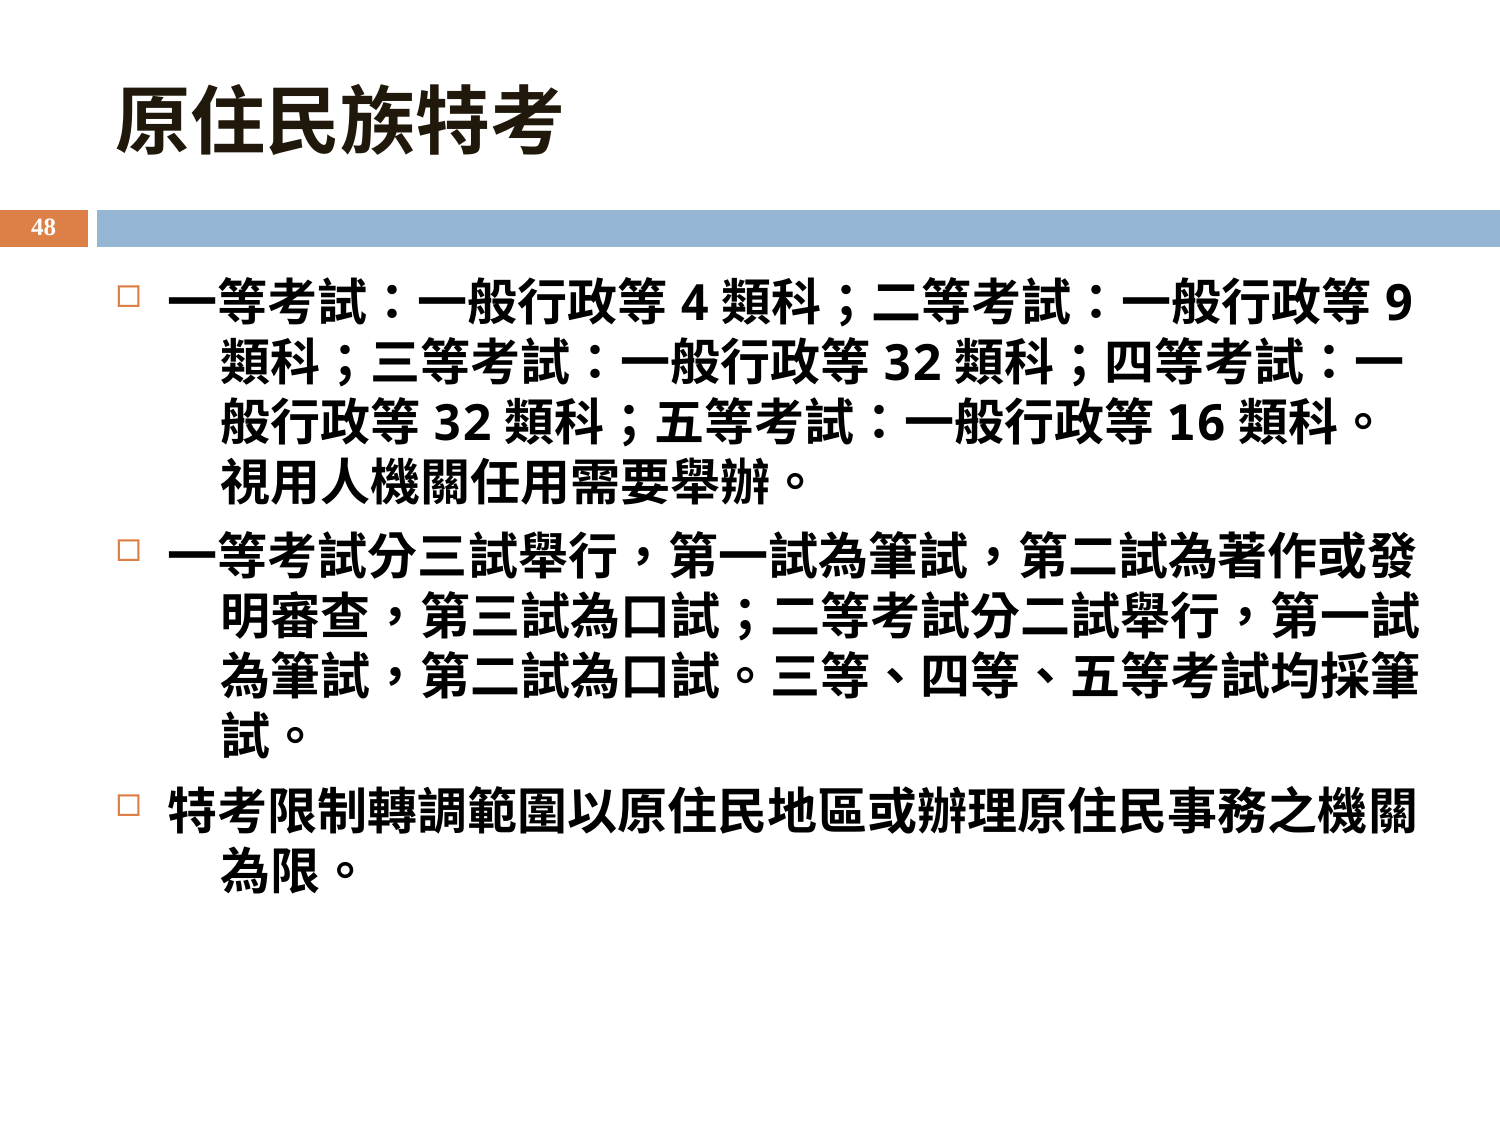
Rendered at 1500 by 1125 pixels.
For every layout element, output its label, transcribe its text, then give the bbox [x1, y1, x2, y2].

title 原住民族特考 [100, 37, 1438, 201]
list 一等考試：一般行政等4類科；二等考試：一般行政等9 類科；三等考試：一般行政等32類科；四等考試：一般行政等32類科；五等考試：一般行政等16類科。視用人機關任用需要舉辦。 一等考試分三試舉行，第一試為筆試，第二試為著作或發明審查，第三試為口試；二等考試分二試舉行，第一試為筆試，第二試為口試。三等、四等、五等考試均採筆試。 特考限制轉調範圍以原住民地區或辦理原住民事務之機關為限。 [100, 262, 1438, 1000]
text_box 47 [0, 208, 88, 249]
